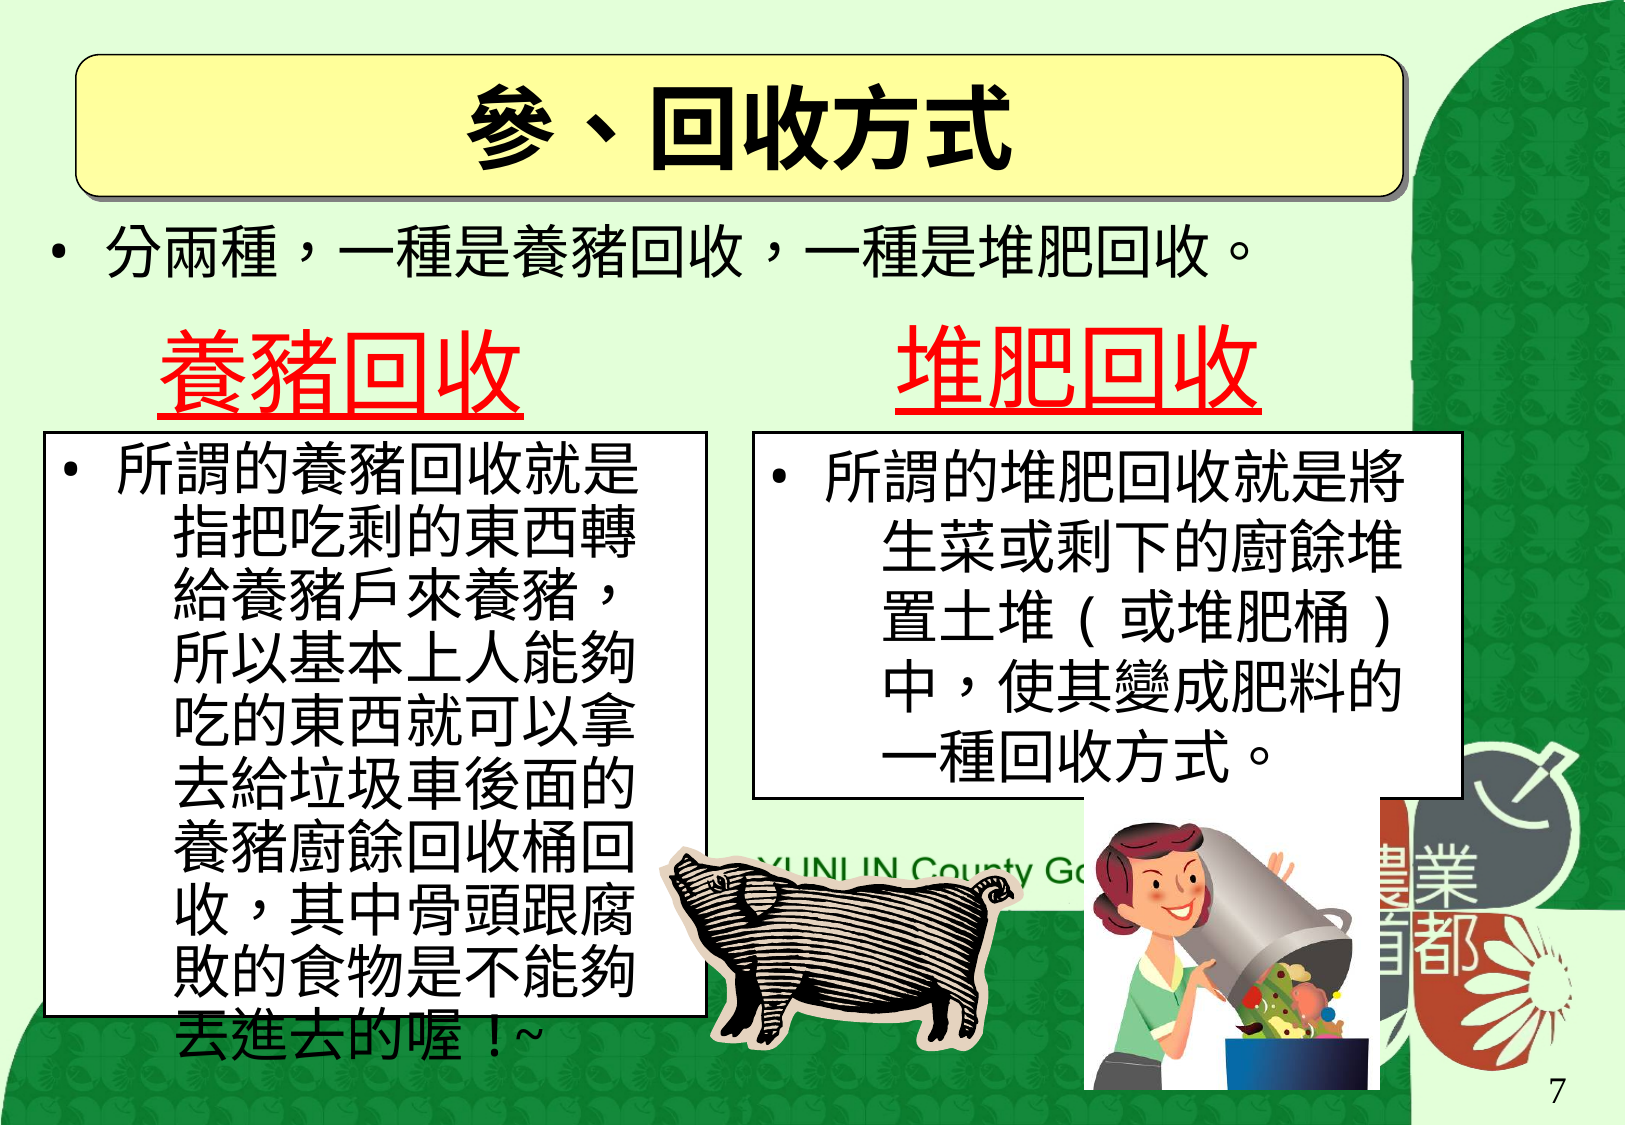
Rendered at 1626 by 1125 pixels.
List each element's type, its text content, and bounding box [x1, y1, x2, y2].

text_box 養豬回收 [104, 303, 624, 433]
picture [658, 846, 1026, 1053]
text_box 參、回收方式 [75, 54, 1404, 197]
picture [1084, 794, 1380, 1090]
text_box 所謂的堆肥回收就是將生菜或剩下的廚餘堆置土堆(或堆肥桶)中，使其變成肥料的一種回收方式。 [753, 433, 1462, 799]
text_box 7 [1533, 1058, 1625, 1119]
text_box 所謂的養豬回收就是指把吃剩的東西轉給養豬戶來養豬，所以基本上人能夠吃的東西就可以拿去給垃圾車後面的養豬廚餘回收桶回收，其中骨頭跟腐敗的食物是不能夠丟進去的喔!~ [45, 433, 706, 1016]
title 回收方式 [81, 45, 1544, 233]
text_box 堆肥回收 [801, 303, 1356, 425]
list 分兩種，一種是養豬回收，一種是堆肥回收。 [32, 208, 1451, 303]
